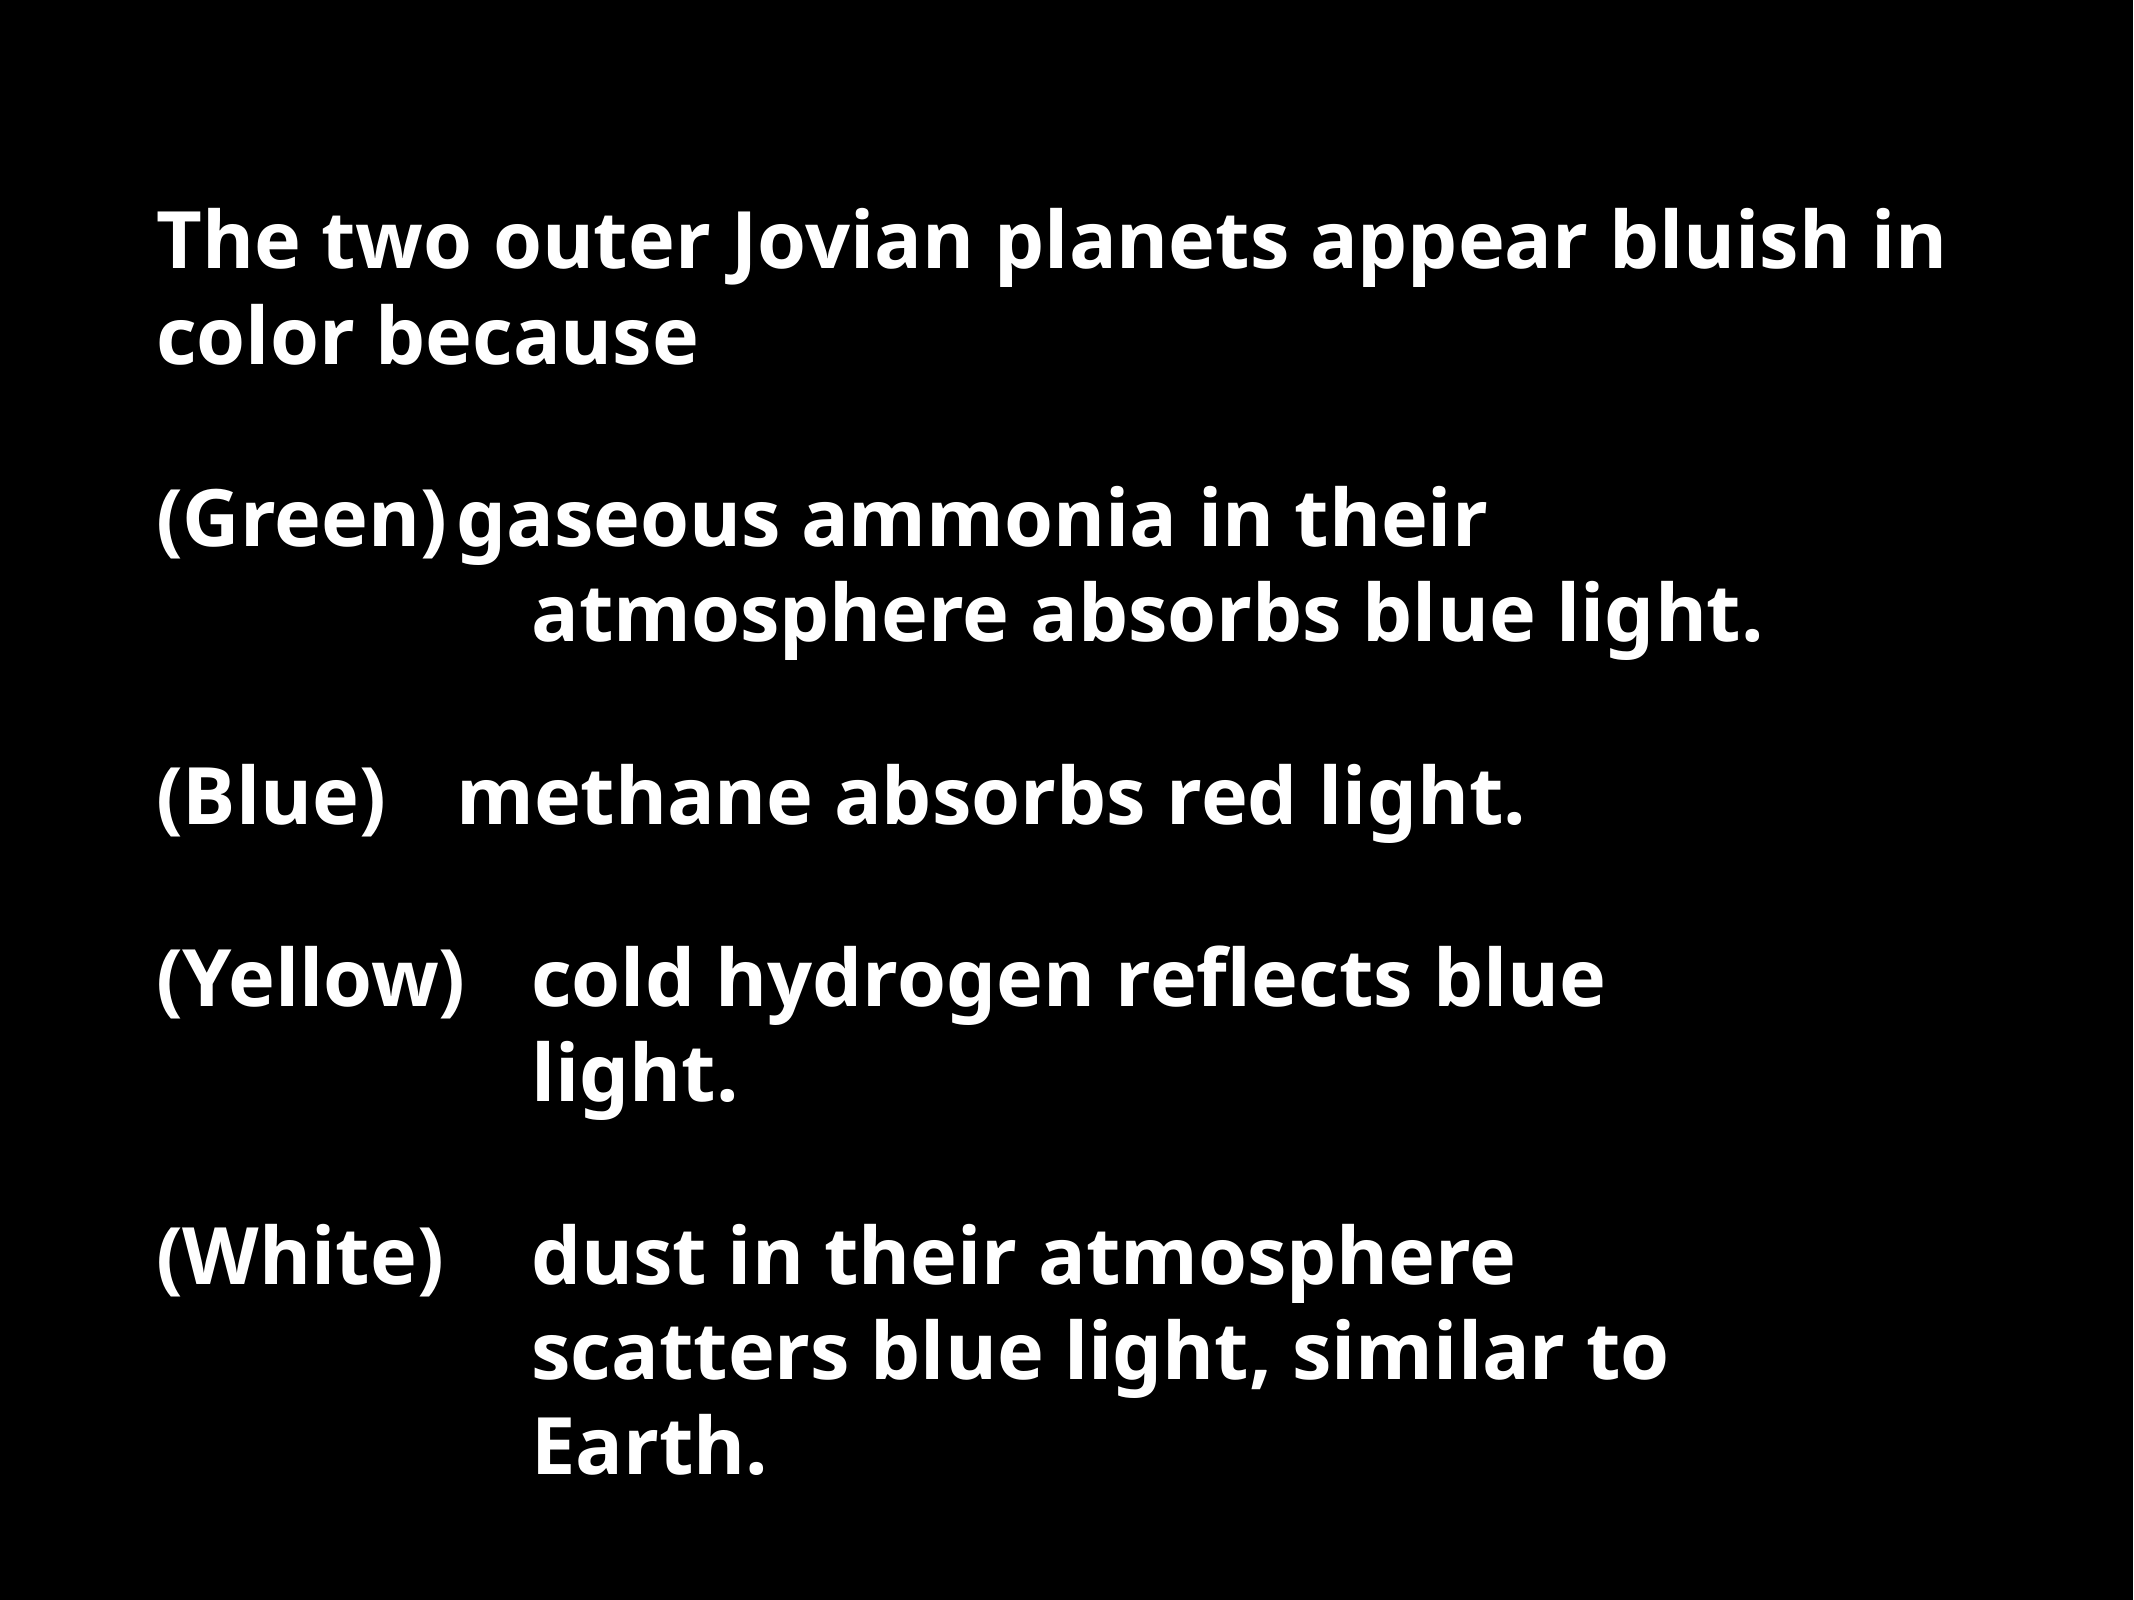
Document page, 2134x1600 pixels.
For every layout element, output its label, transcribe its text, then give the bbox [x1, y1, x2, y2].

list The two outer Jovian planets appear bluish in color because (Green) gaseous ammonia in their atmosphere absorbs blue light. (Blue) methane absorbs red light. (Yellow) cold hydrogen reflects blue light. (White) dust in their atmosphere scatters blue light, similar to Earth. [156, 135, 2071, 1546]
